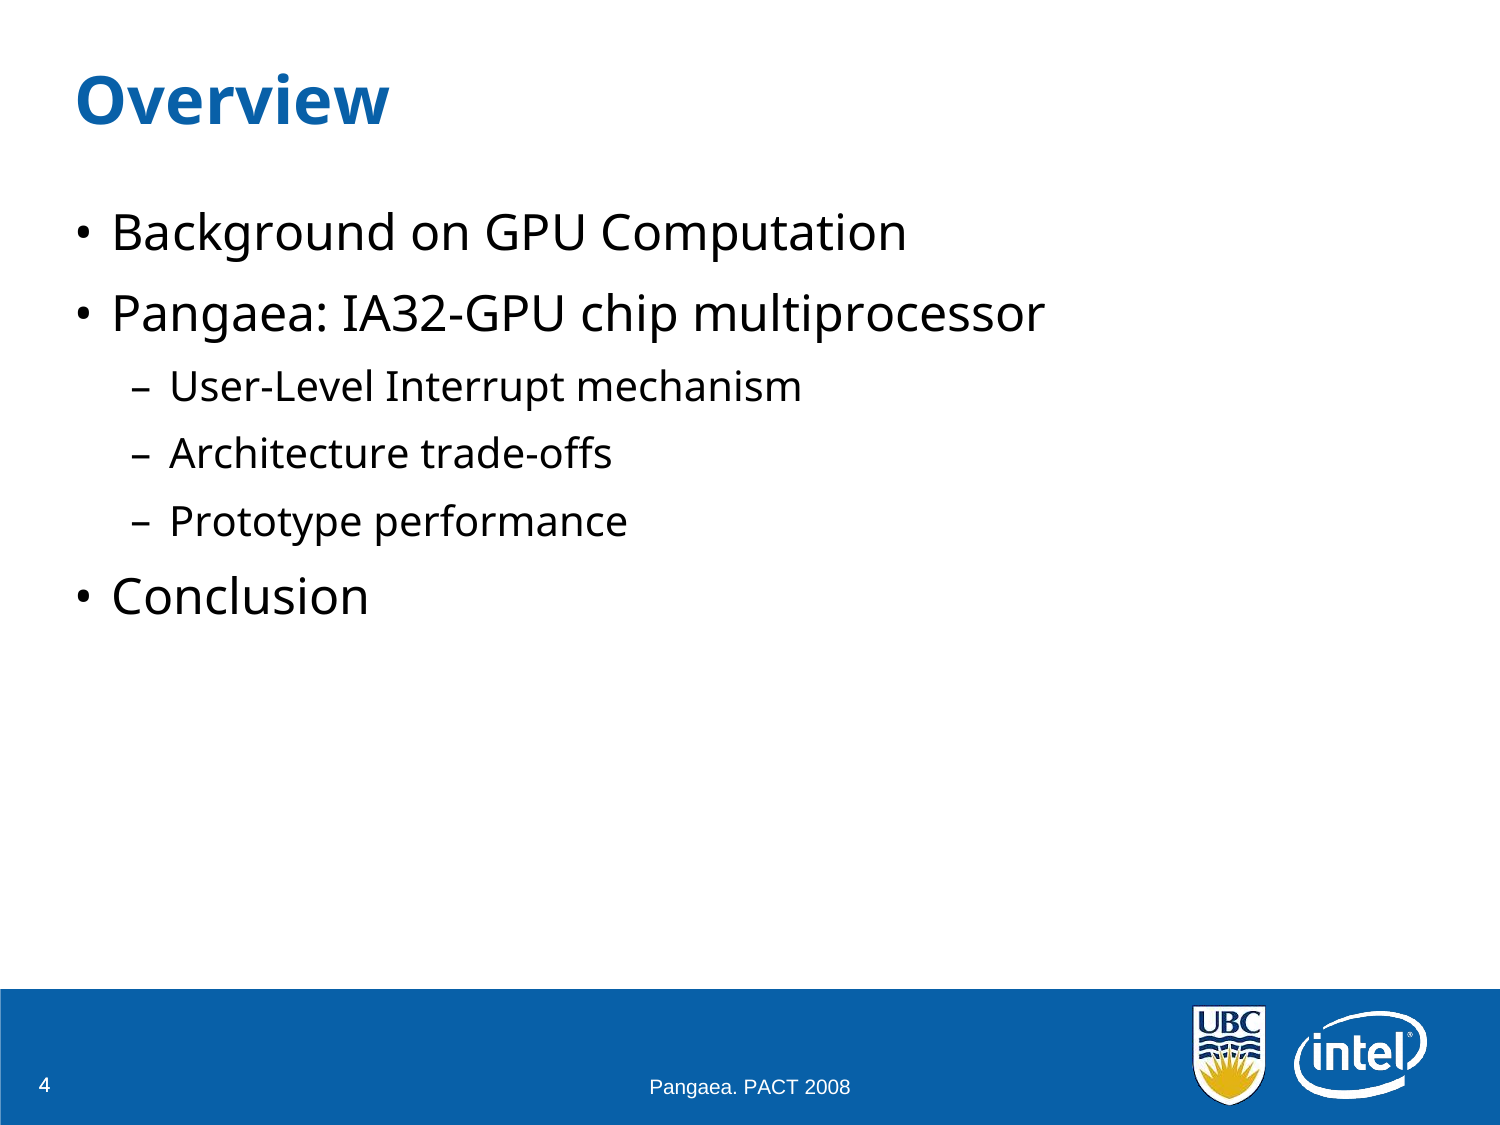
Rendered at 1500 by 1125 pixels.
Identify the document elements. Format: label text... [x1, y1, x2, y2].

picture [1192, 1005, 1266, 1106]
picture [1294, 1011, 1427, 1099]
title Overview [74, 25, 1427, 172]
list Background on GPU Computation Pangaea: IA32-GPU chip multiprocessor User-Level Interrupt mechanism Architecture trade-offs Prototype performance Conclusion [74, 197, 1427, 992]
